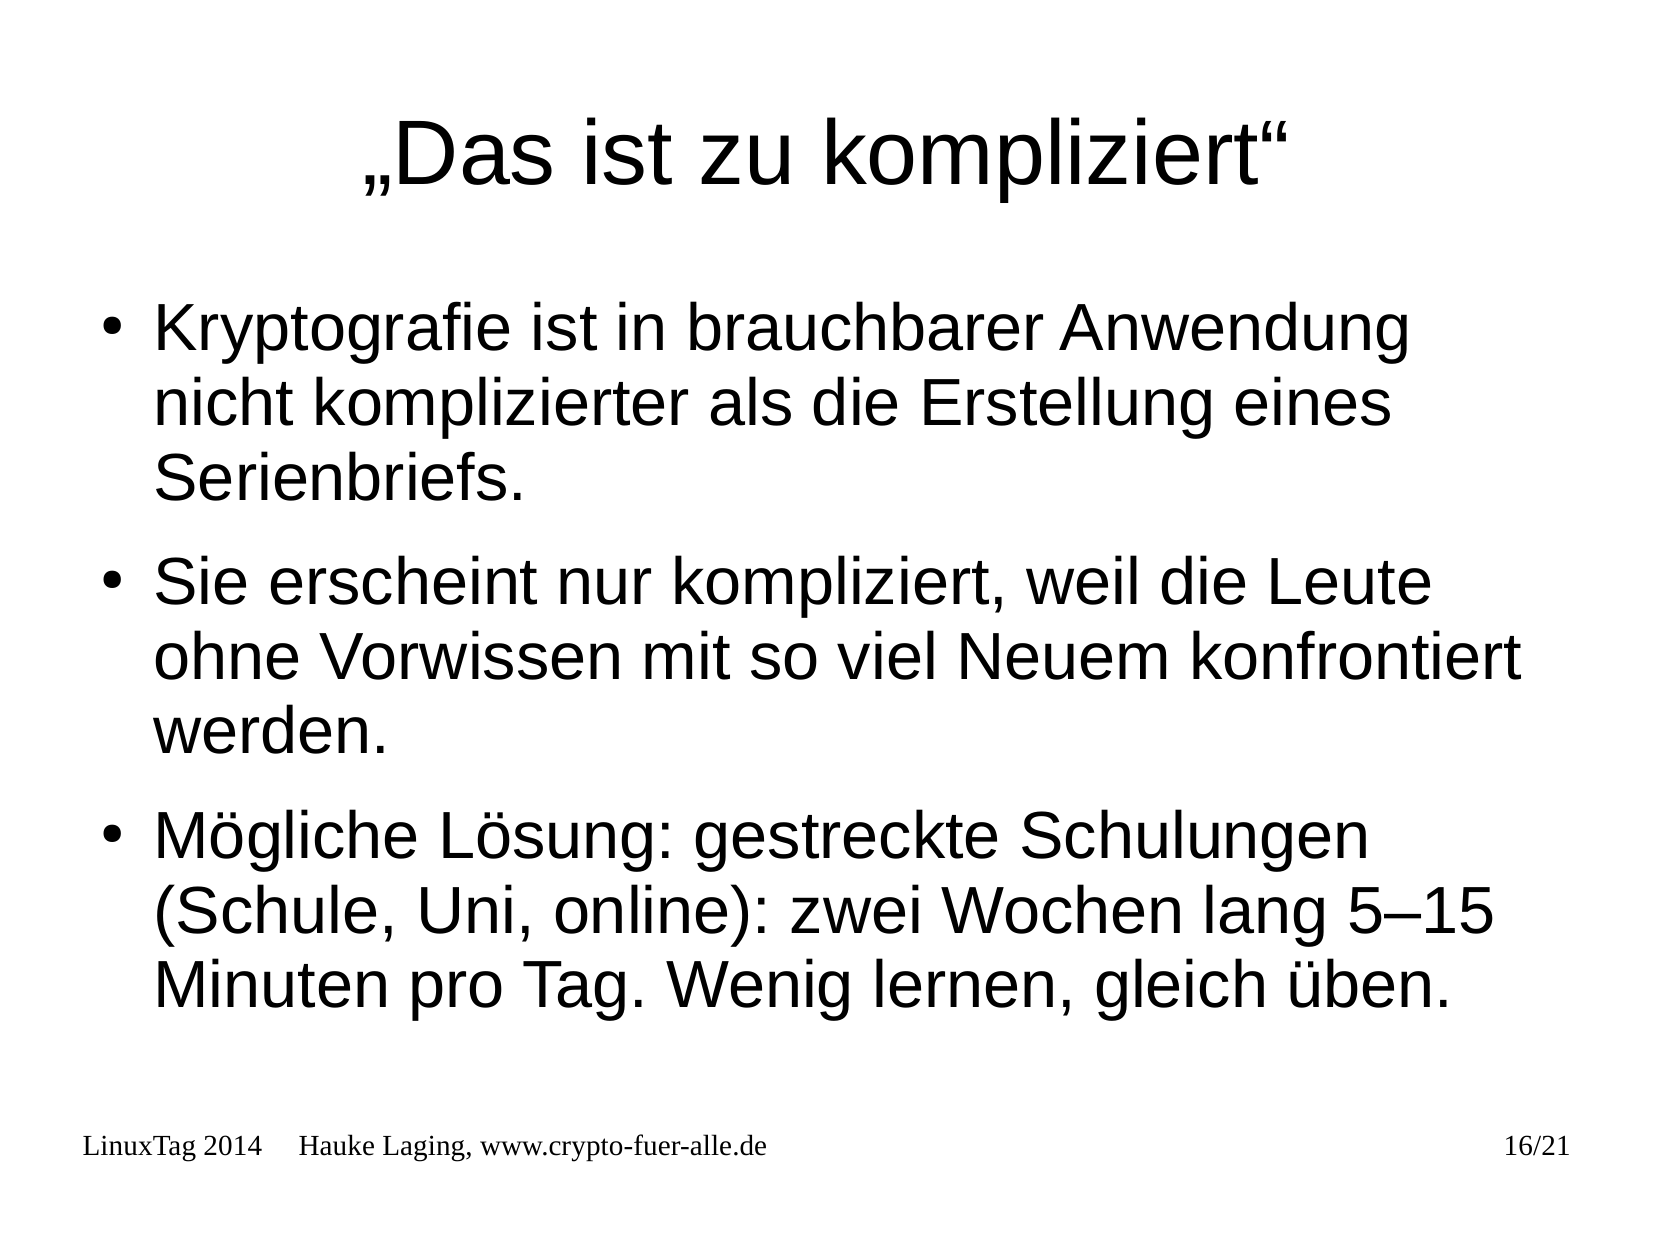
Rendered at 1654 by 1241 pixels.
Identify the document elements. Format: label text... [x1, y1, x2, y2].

list Kryptografie ist in brauchbarer Anwendung nicht komplizierter als die Erstellung eines Serienbriefs. Sie erscheint nur kompliziert, weil die Leute ohne Vorwissen mit so viel Neuem konfrontiert werden. Mögliche Lösung: gestreckte Schulungen (Schule, Uni, online): zwei Wochen lang 5–15 Minuten pro Tag. Wenig lernen, gleich üben. [82, 290, 1571, 1109]
title „Das ist zu kompliziert“ [82, 56, 1571, 250]
